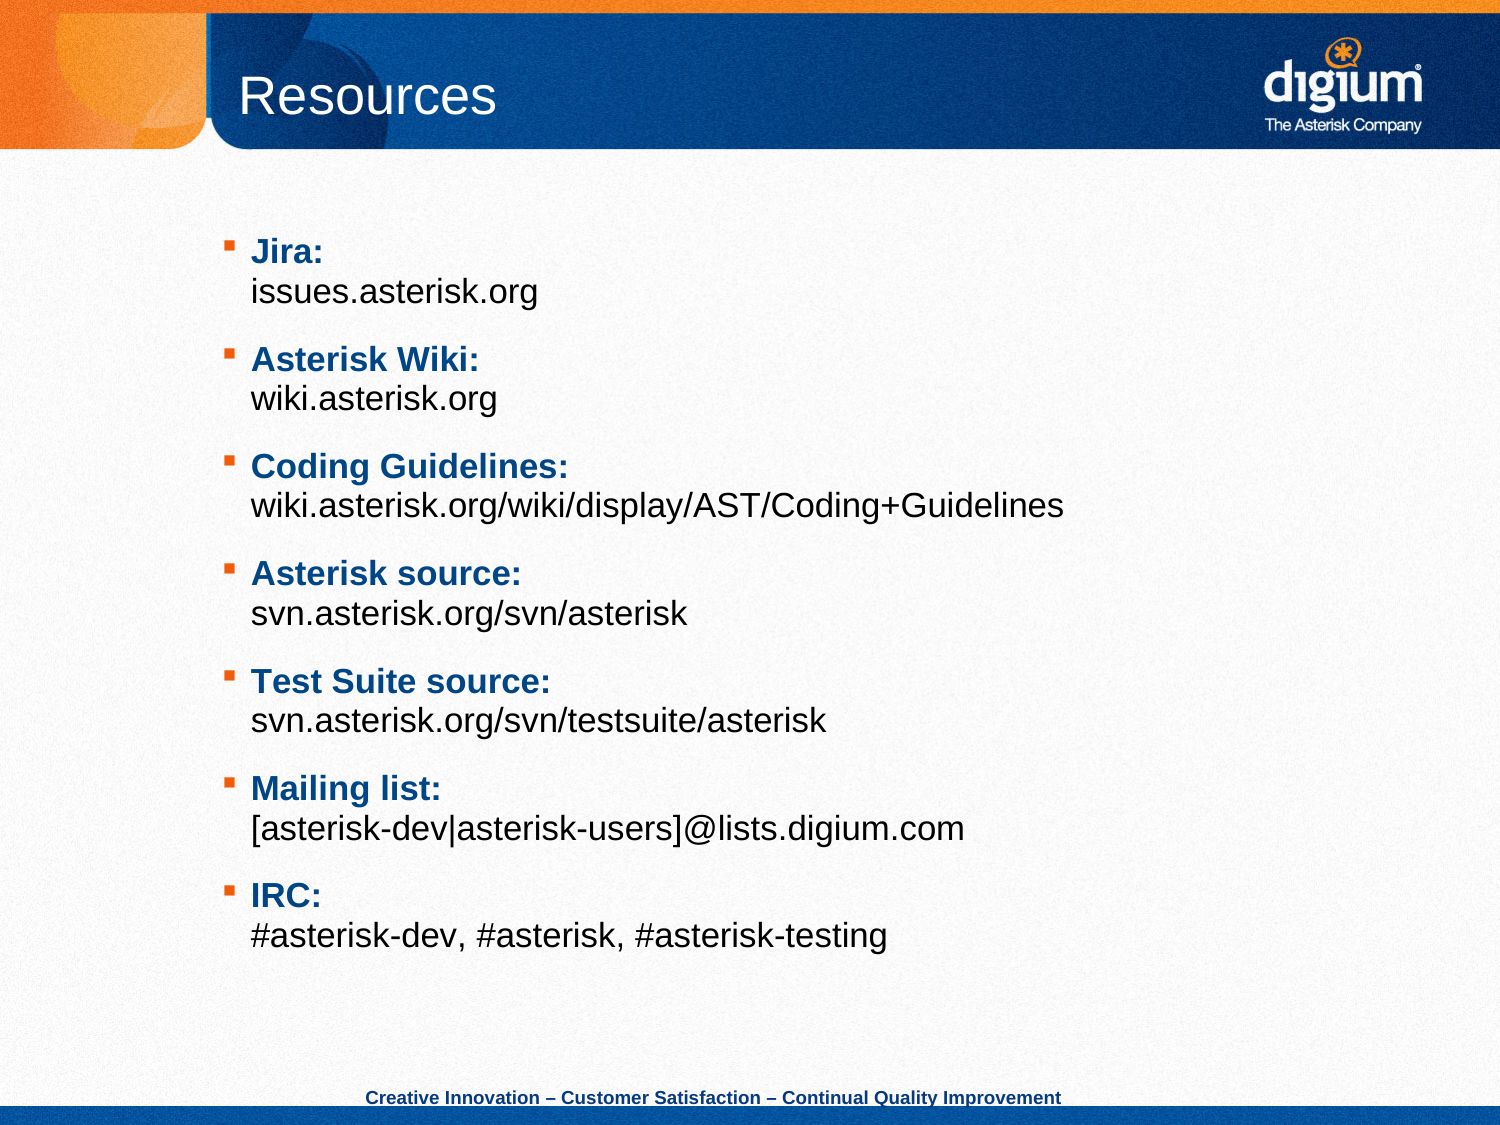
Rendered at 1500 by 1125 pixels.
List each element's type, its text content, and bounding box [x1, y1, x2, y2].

title Resources [238, 27, 1243, 127]
picture [0, 0, 1500, 1125]
list Jira: issues.asterisk.org Asterisk Wiki: wiki.asterisk.org Coding Guidelines: wiki.asterisk.org/wiki/display/AST/Coding+Guidelines Asterisk source: svn.asterisk.org/svn/asterisk Test Suite source: svn.asterisk.org/svn/testsuite/asterisk Mailing list: [asterisk-dev|asterisk-users]@lists.digium.com IRC: #asterisk-dev, #asterisk, #asterisk-testing [206, 224, 1351, 967]
